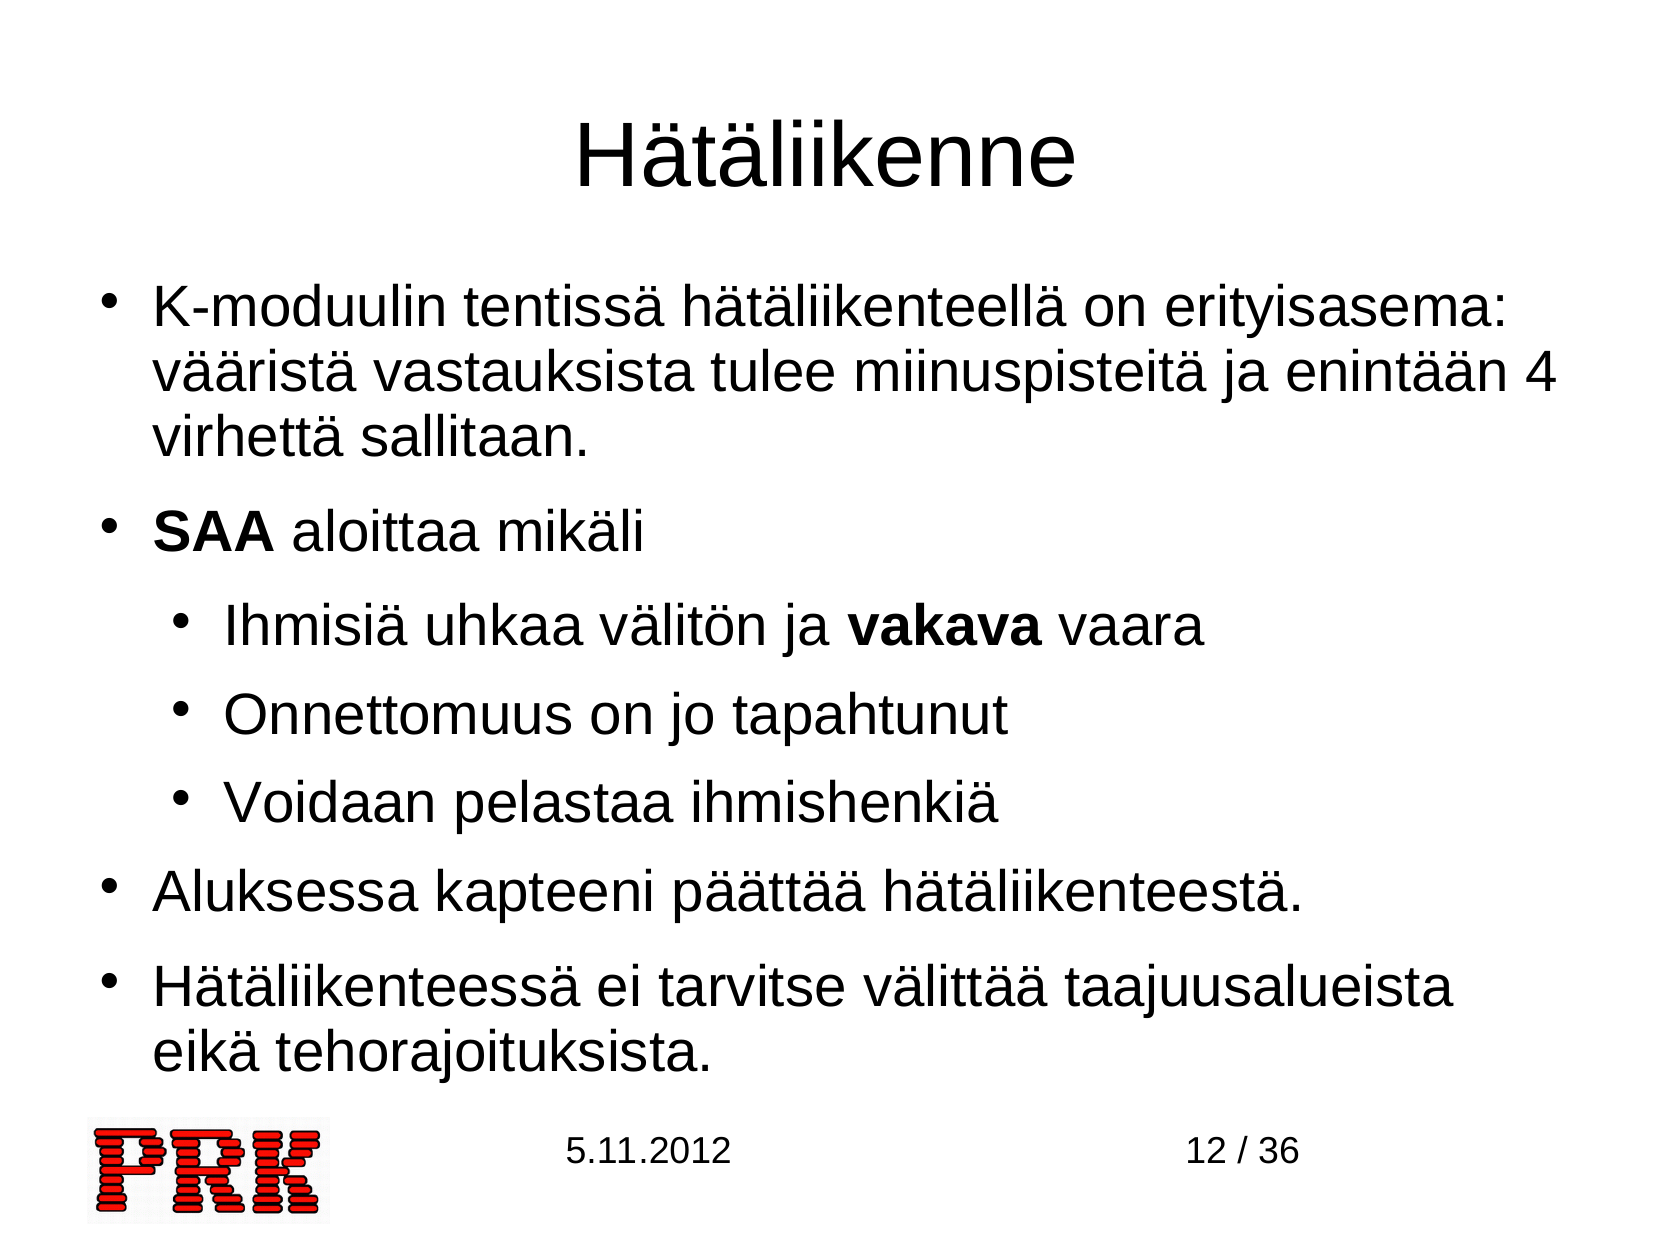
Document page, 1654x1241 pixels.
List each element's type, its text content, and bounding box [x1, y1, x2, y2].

list K-moduulin tentissä hätäliikenteellä on erityisasema: vääristä vastauksista tulee miinuspisteitä ja enintään 4 virhettä sallitaan. SAA aloittaa mikäli Ihmisiä uhkaa välitön ja vakava vaara Onnettomuus on jo tapahtunut Voidaan pelastaa ihmishenkiä Aluksessa kapteeni päättää hätäliikenteestä. Hätäliikenteessä ei tarvitse välittää taajuusalueista eikä tehorajoituksista. [82, 270, 1571, 1089]
picture [87, 1117, 330, 1224]
title Hätäliikenne [82, 49, 1571, 257]
